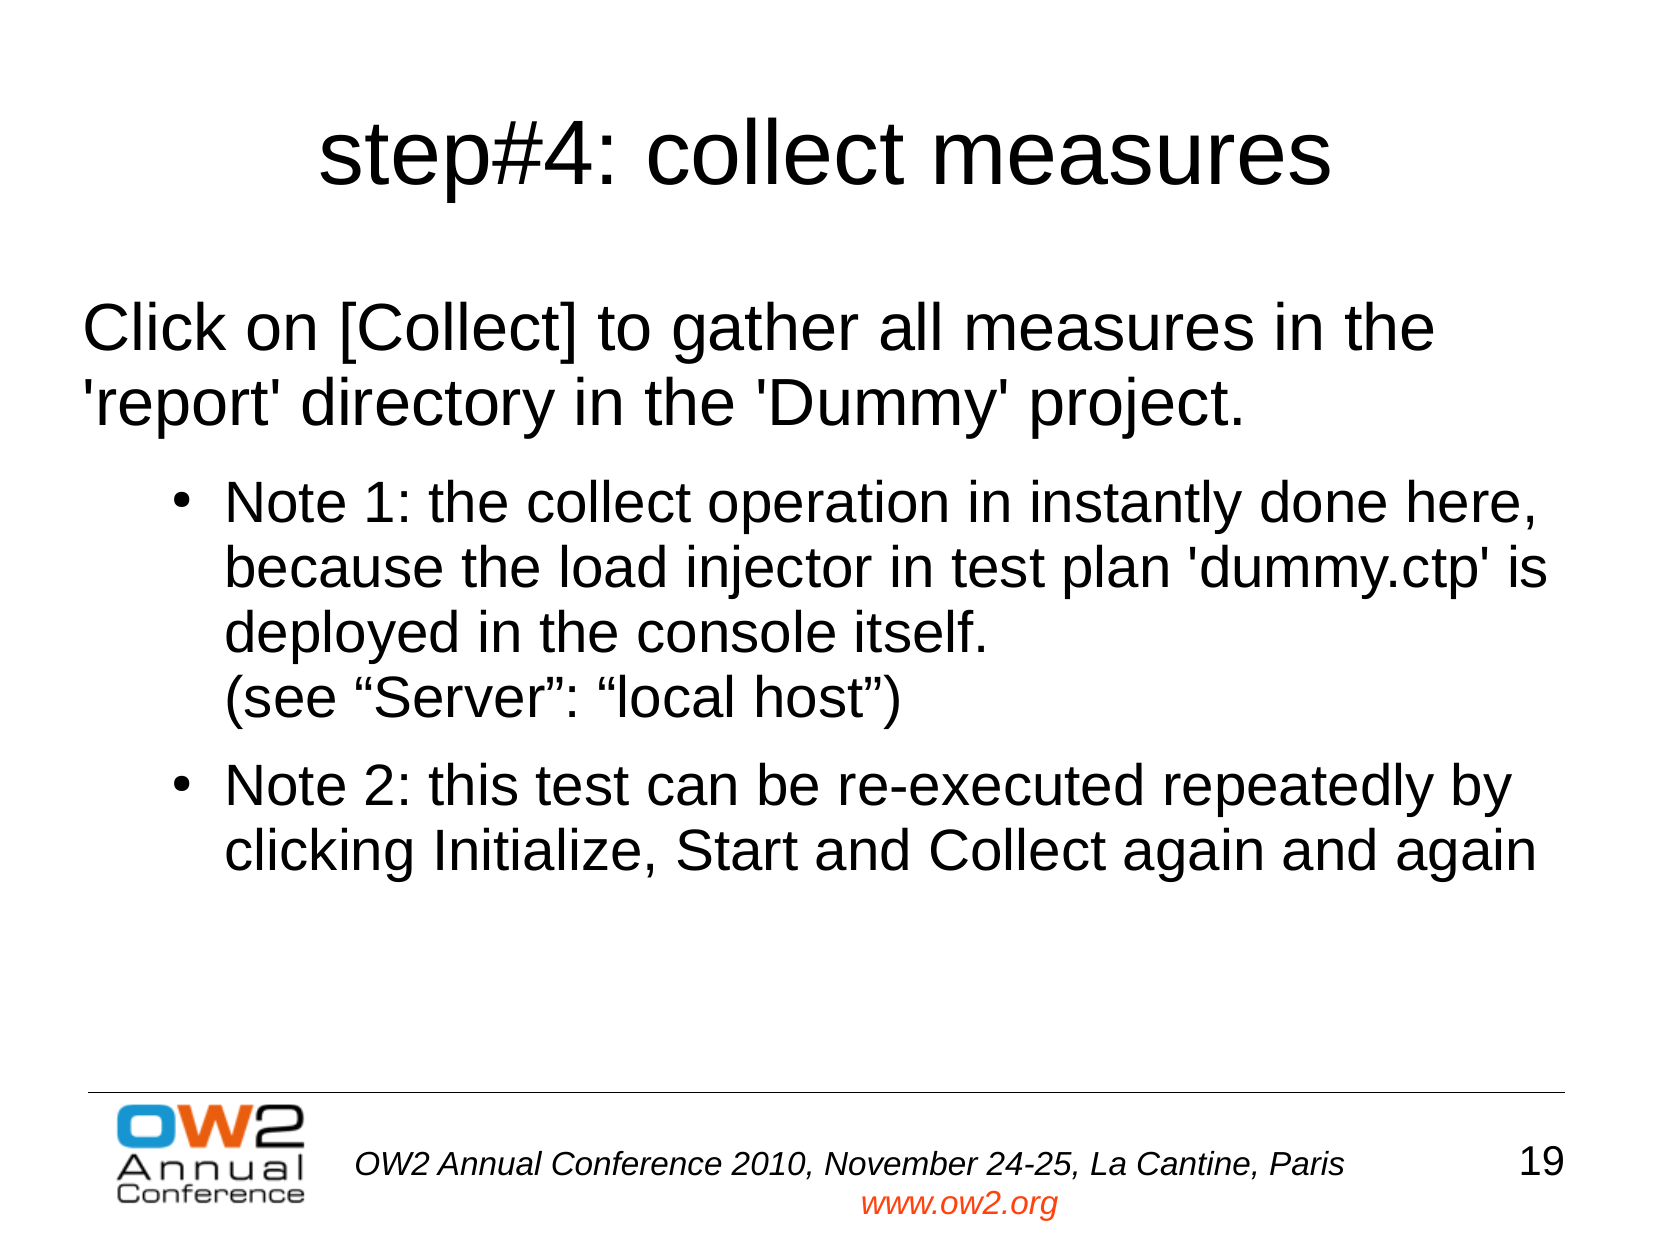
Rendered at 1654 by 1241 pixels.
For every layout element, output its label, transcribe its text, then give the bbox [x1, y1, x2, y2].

title step#4: collect measures [82, 49, 1571, 257]
picture [88, 1094, 333, 1213]
list Click on [Collect] to gather all measures in the 'report' directory in the 'Dummy' project. Note 1: the collect operation in instantly done here, because the load injector in test plan 'dummy.ctp' is deployed in the console itself. (see “Server”: “local host”) Note 2: this test can be re-executed repeatedly by clicking Initialize, Start and Collect again and again [82, 290, 1571, 1094]
